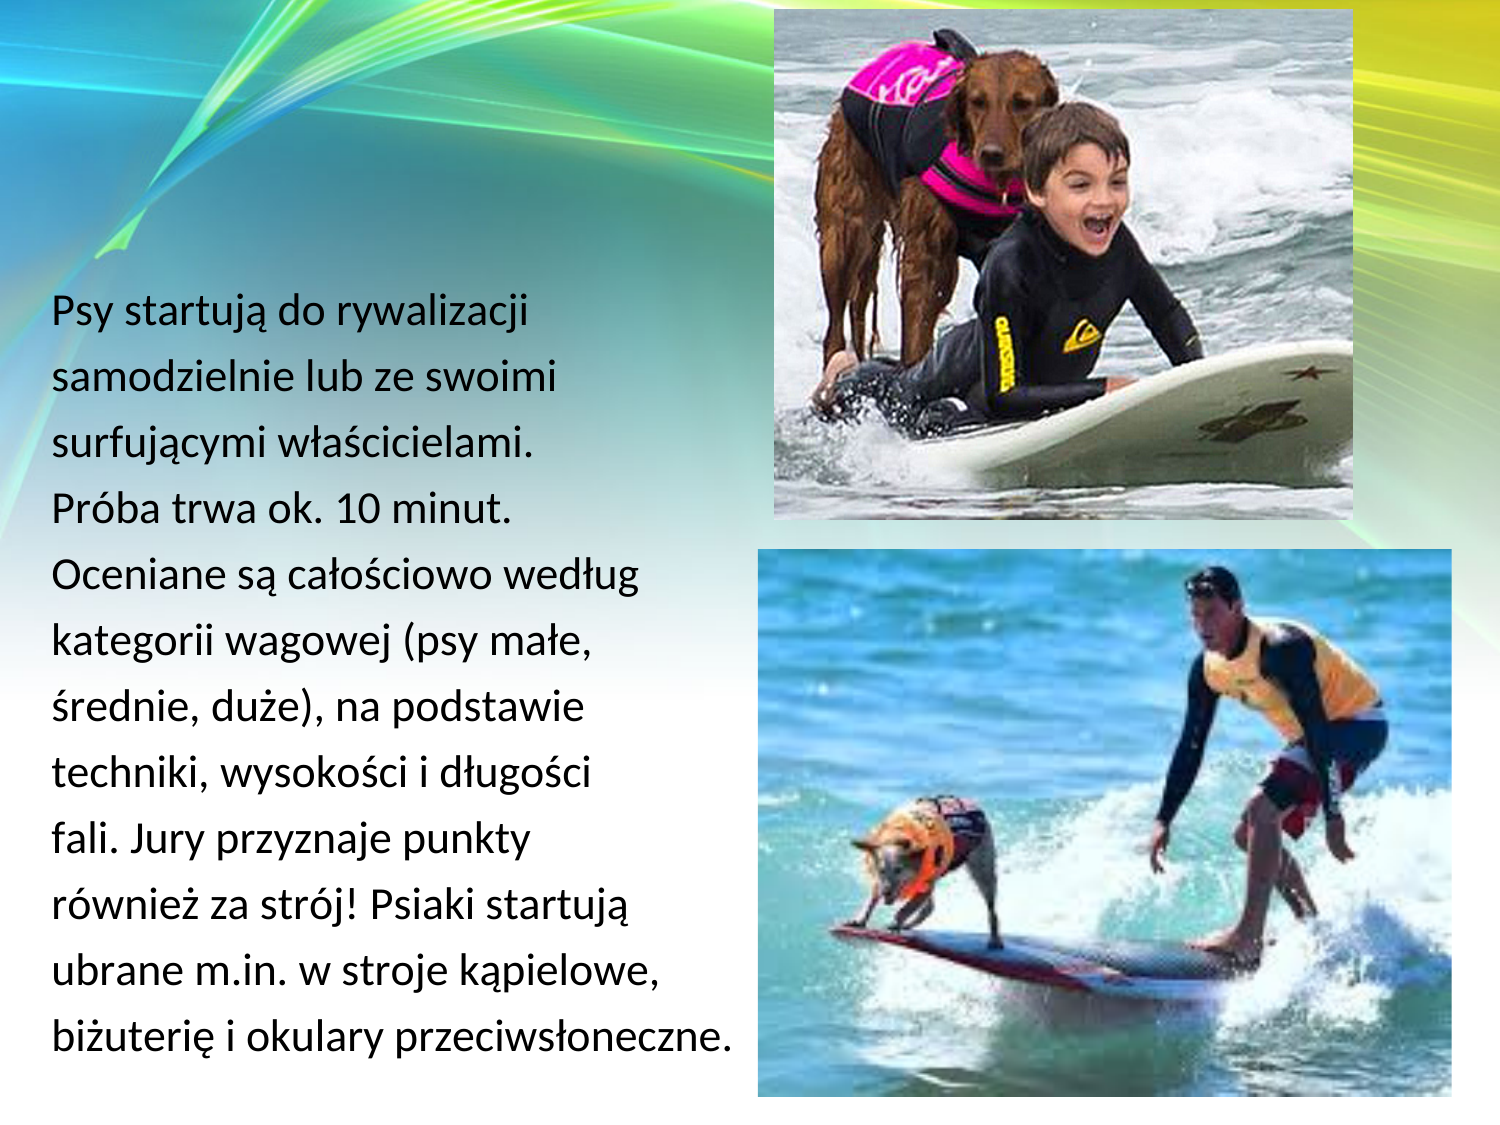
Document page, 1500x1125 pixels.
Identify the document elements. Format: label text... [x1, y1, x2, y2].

picture [0, 0, 1500, 1125]
text_box Psy startują do rywalizacji samodzielnie lub ze swoimi surfującymi właścicielami. Próba trwa ok. 10 minut. Oceniane są całościowo według kategorii wagowej (psy małe, średnie, duże), na podstawie techniki, wysokości i długości fali. Jury przyznaje punkty również za strój! Psiaki startują ubrane m.in. w stroje kąpielowe, biżuterię i okulary przeciwsłoneczne. [36, 261, 775, 1069]
